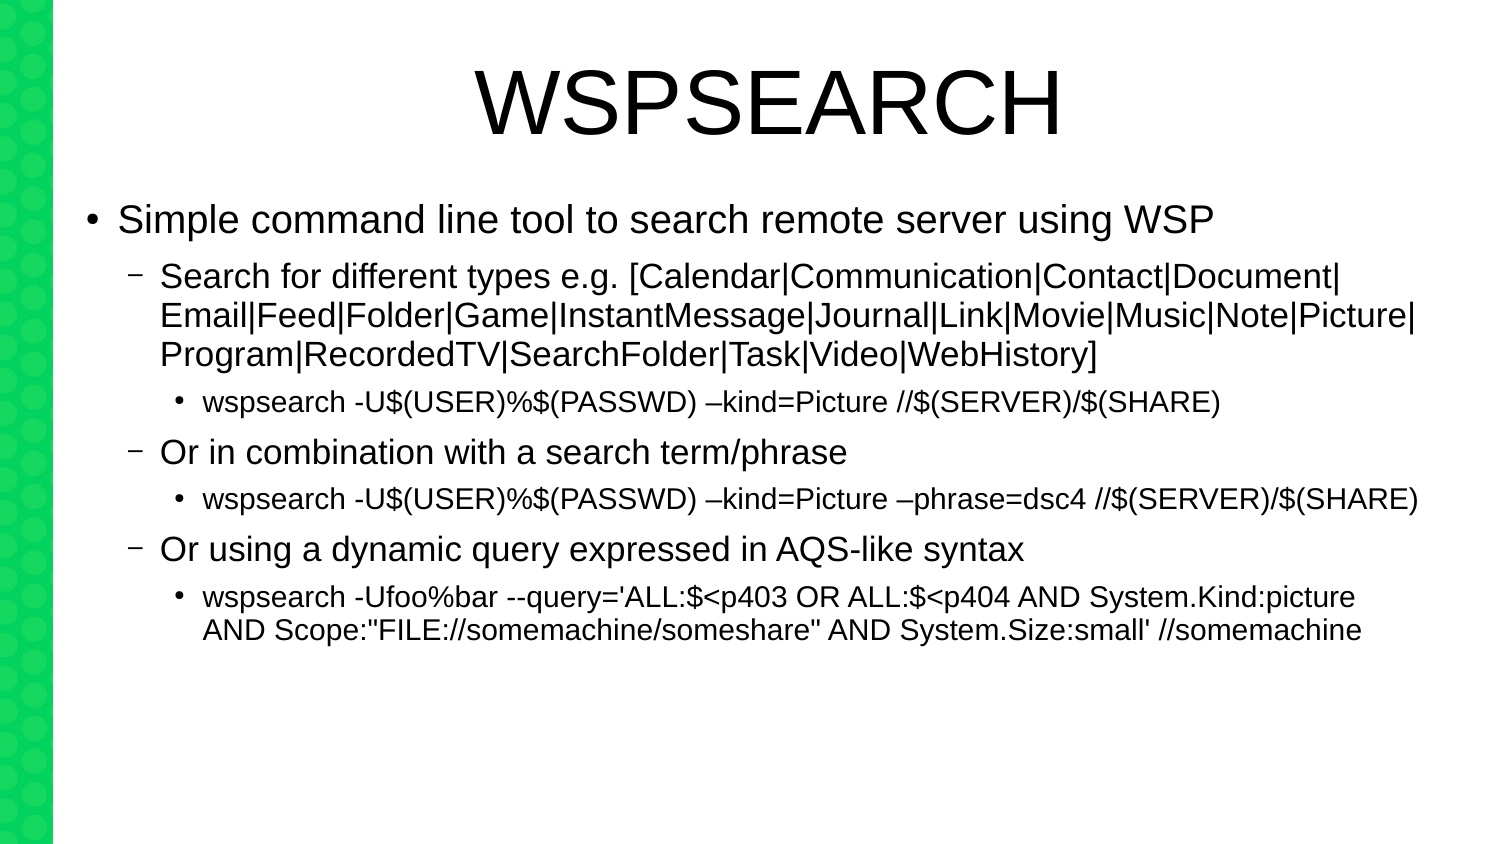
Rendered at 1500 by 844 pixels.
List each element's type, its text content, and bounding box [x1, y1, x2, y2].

list Simple command line tool to search remote server using WSP Search for different types e.g. [Calendar|Communication|Contact|Document|Email|Feed|Folder|Game|InstantMessage|Journal|Link|Movie|Music|Note|Picture|Program|RecordedTV|SearchFolder|Task|Video|WebHistory] wspsearch -U$(USER)%$(PASSWD) –kind=Picture //$(SERVER)/$(SHARE) Or in combination with a search term/phrase wspsearch -U$(USER)%$(PASSWD) –kind=Picture –phrase=dsc4 //$(SERVER)/$(SHARE) Or using a dynamic query expressed in AQS-like syntax wspsearch -Ufoo%bar --query='ALL:$<p403 OR ALL:$<p404 AND System.Kind:picture AND Scope:"FILE://somemachine/someshare" AND System.Size:small' //somemachine [75, 197, 1425, 687]
picture [0, 0, 61, 844]
title WSPSEARCH [143, 51, 1397, 154]
